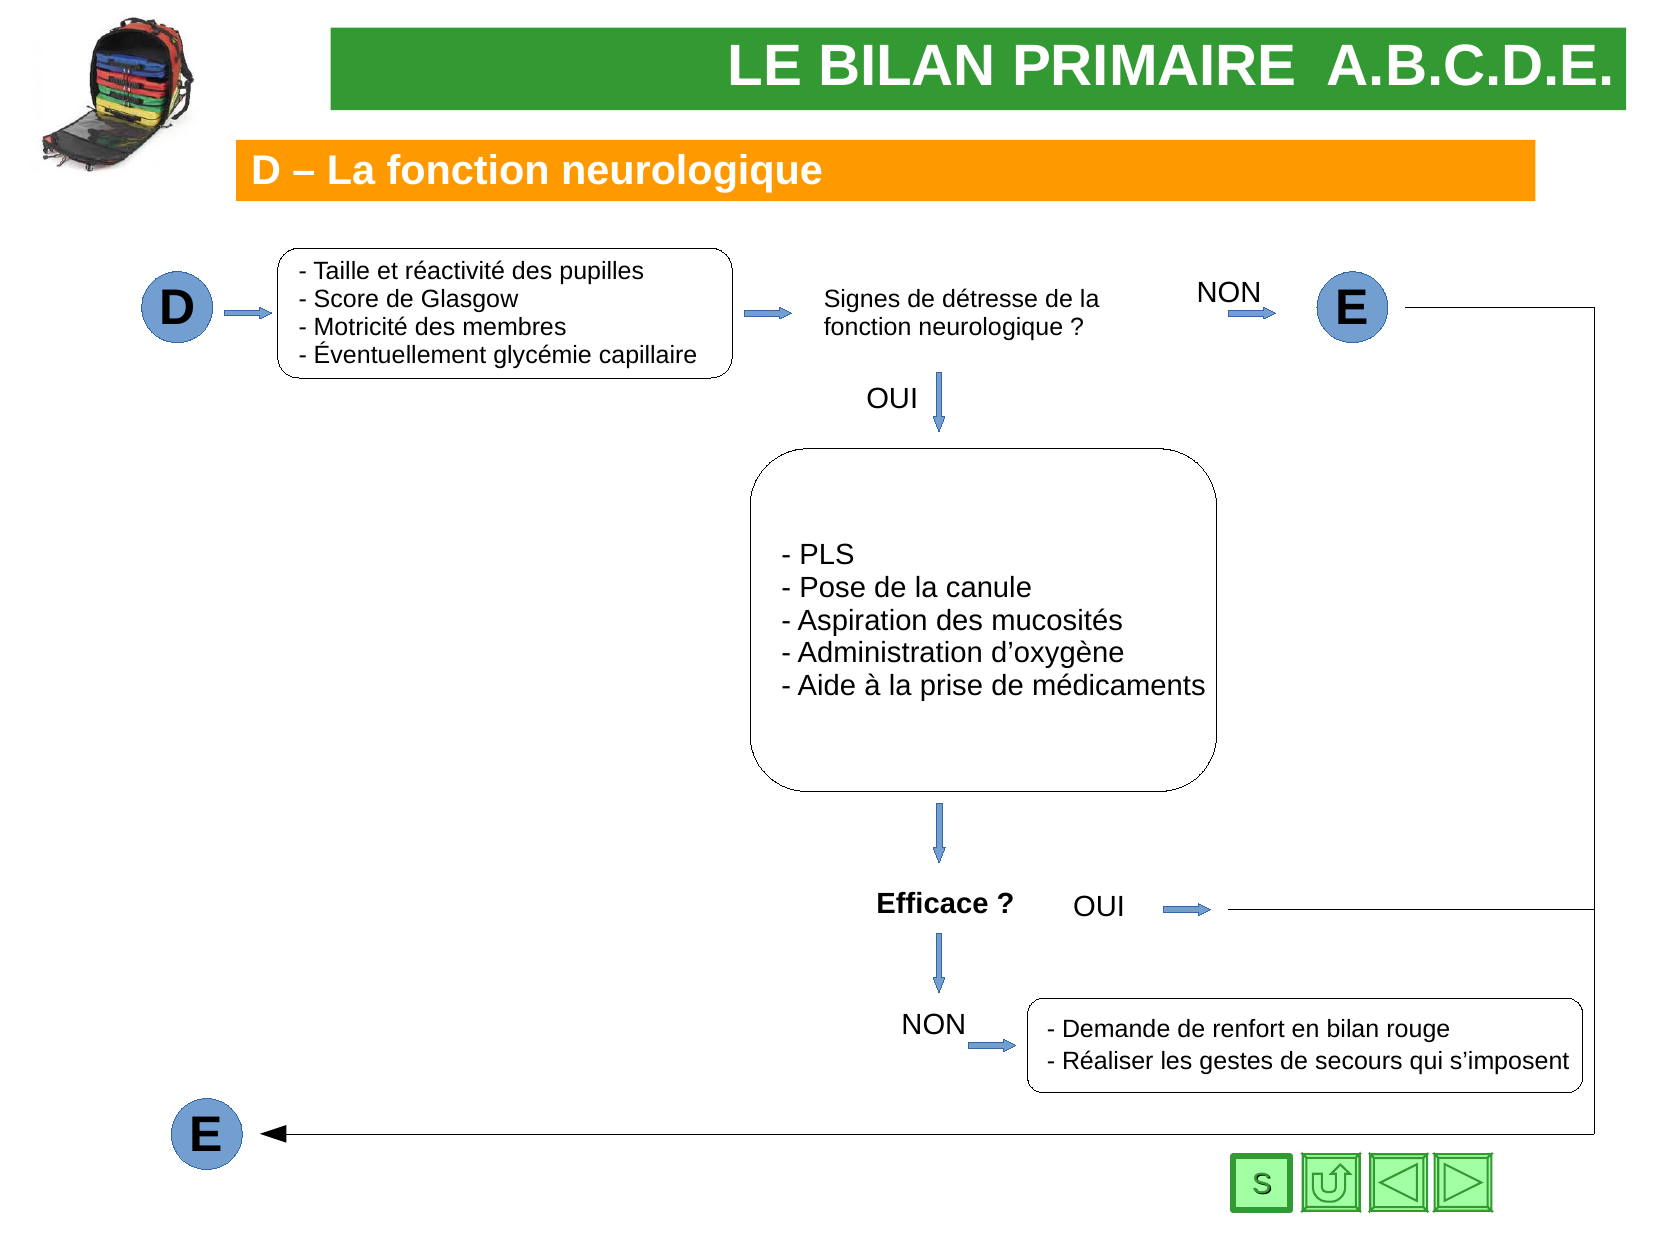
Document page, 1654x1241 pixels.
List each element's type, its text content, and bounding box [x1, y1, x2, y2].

picture [29, 5, 201, 183]
text_box D – La fonction neurologique [236, 139, 1536, 202]
text_box [1163, 903, 1211, 916]
text_box E [1316, 271, 1388, 343]
text_box E [171, 1098, 243, 1170]
text_box [936, 378, 945, 432]
text_box [968, 1039, 1016, 1052]
text_box LE BILAN PRIMAIRE A.B.C.D.E. [330, 25, 1630, 107]
text_box - PLS - Pose de la canule - Aspiration des mucosités - Administration d’oxygène - Aide à la prise de médicaments [750, 448, 1217, 792]
text_box Efficace ? [879, 868, 1022, 934]
text_box Signes de détresse de la fonction neurologique ? [809, 248, 1140, 378]
text_box OUI [1062, 874, 1146, 934]
text_box [933, 803, 946, 863]
text_box - Taille et réactivité des pupilles - Score de Glasgow - Motricité des membres - Éventuellement glycémie capillaire [277, 248, 733, 379]
text_box - Demande de renfort en bilan rouge - Réaliser les gestes de secours qui s’imposent [1027, 998, 1583, 1093]
text_box [224, 307, 272, 319]
text_box NON [897, 992, 981, 1052]
text_box [933, 934, 945, 992]
text_box OUI [856, 366, 939, 426]
text_box D [141, 271, 213, 343]
text_box [744, 307, 792, 319]
text_box NON [1192, 259, 1276, 319]
